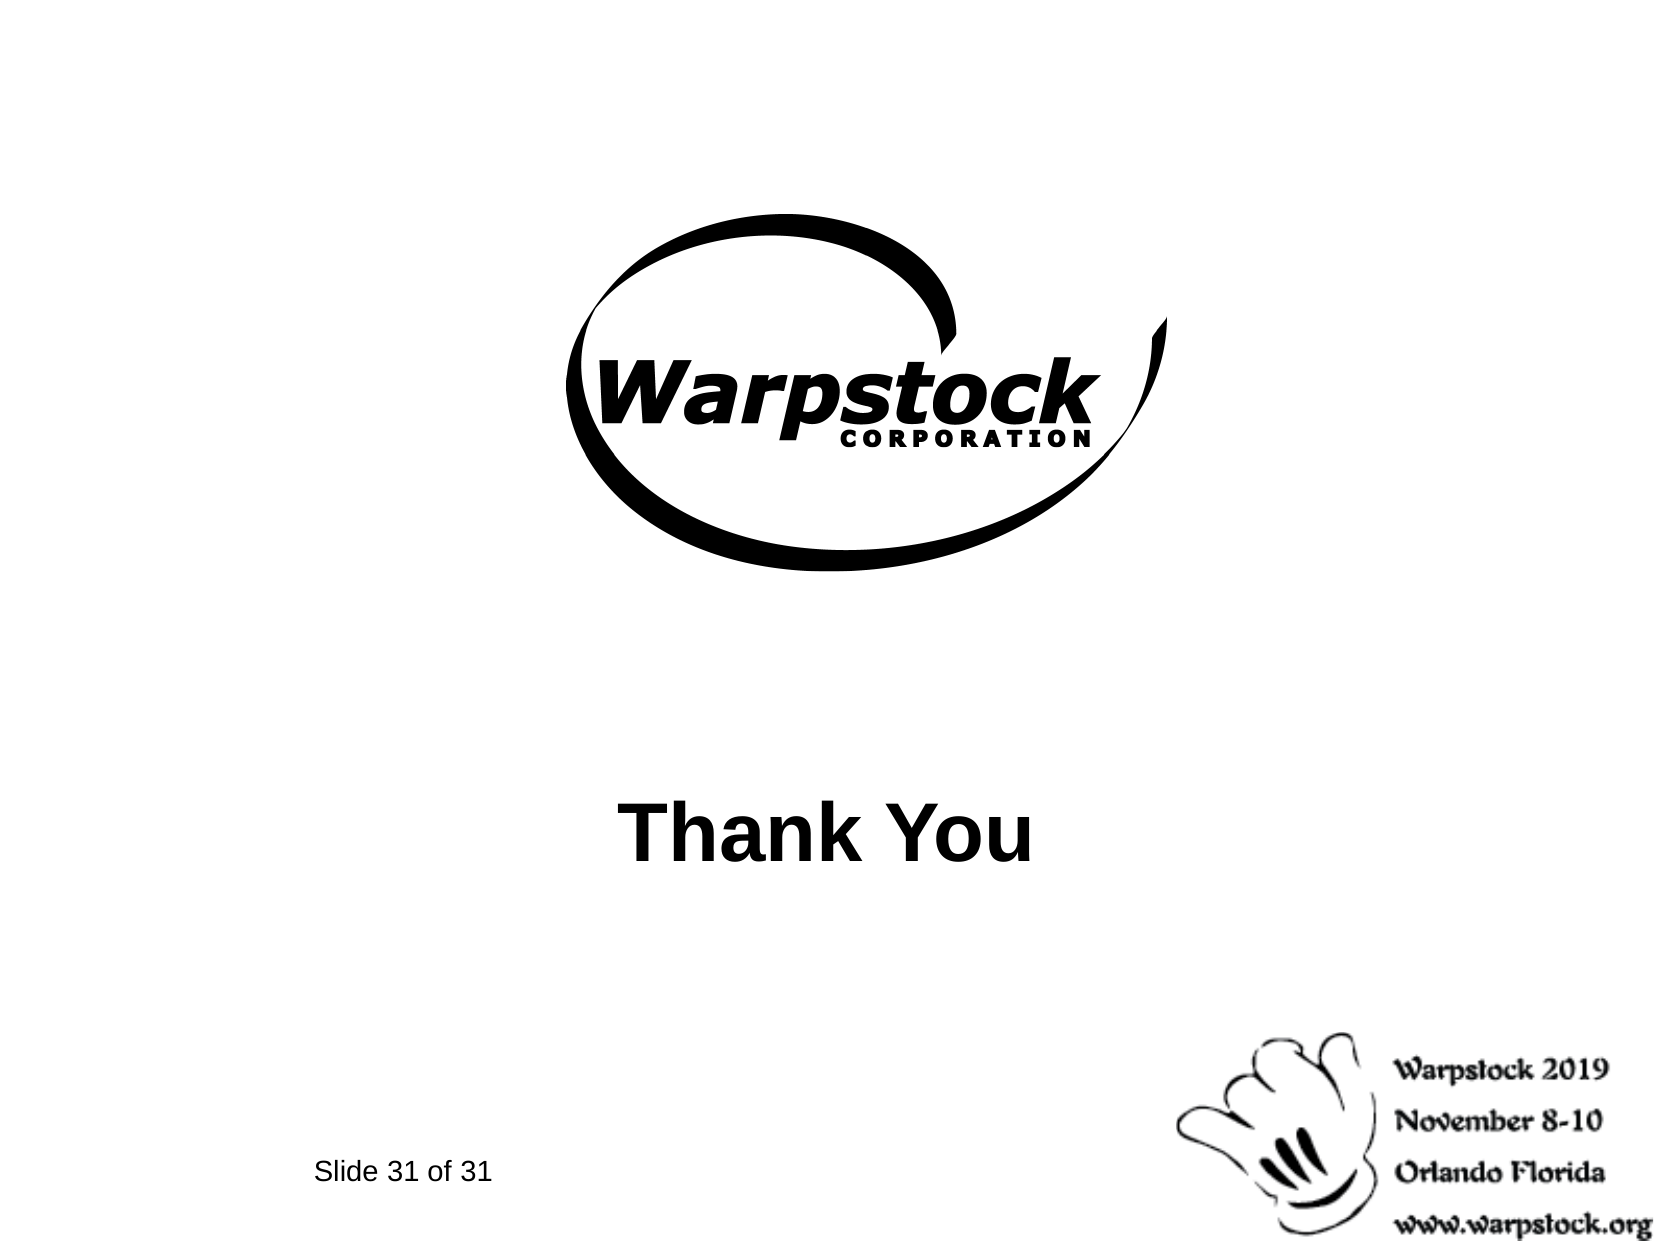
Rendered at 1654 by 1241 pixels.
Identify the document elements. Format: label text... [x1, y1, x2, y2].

picture [566, 206, 1167, 579]
picture [1176, 1032, 1654, 1241]
title Thank You [82, 785, 1571, 879]
